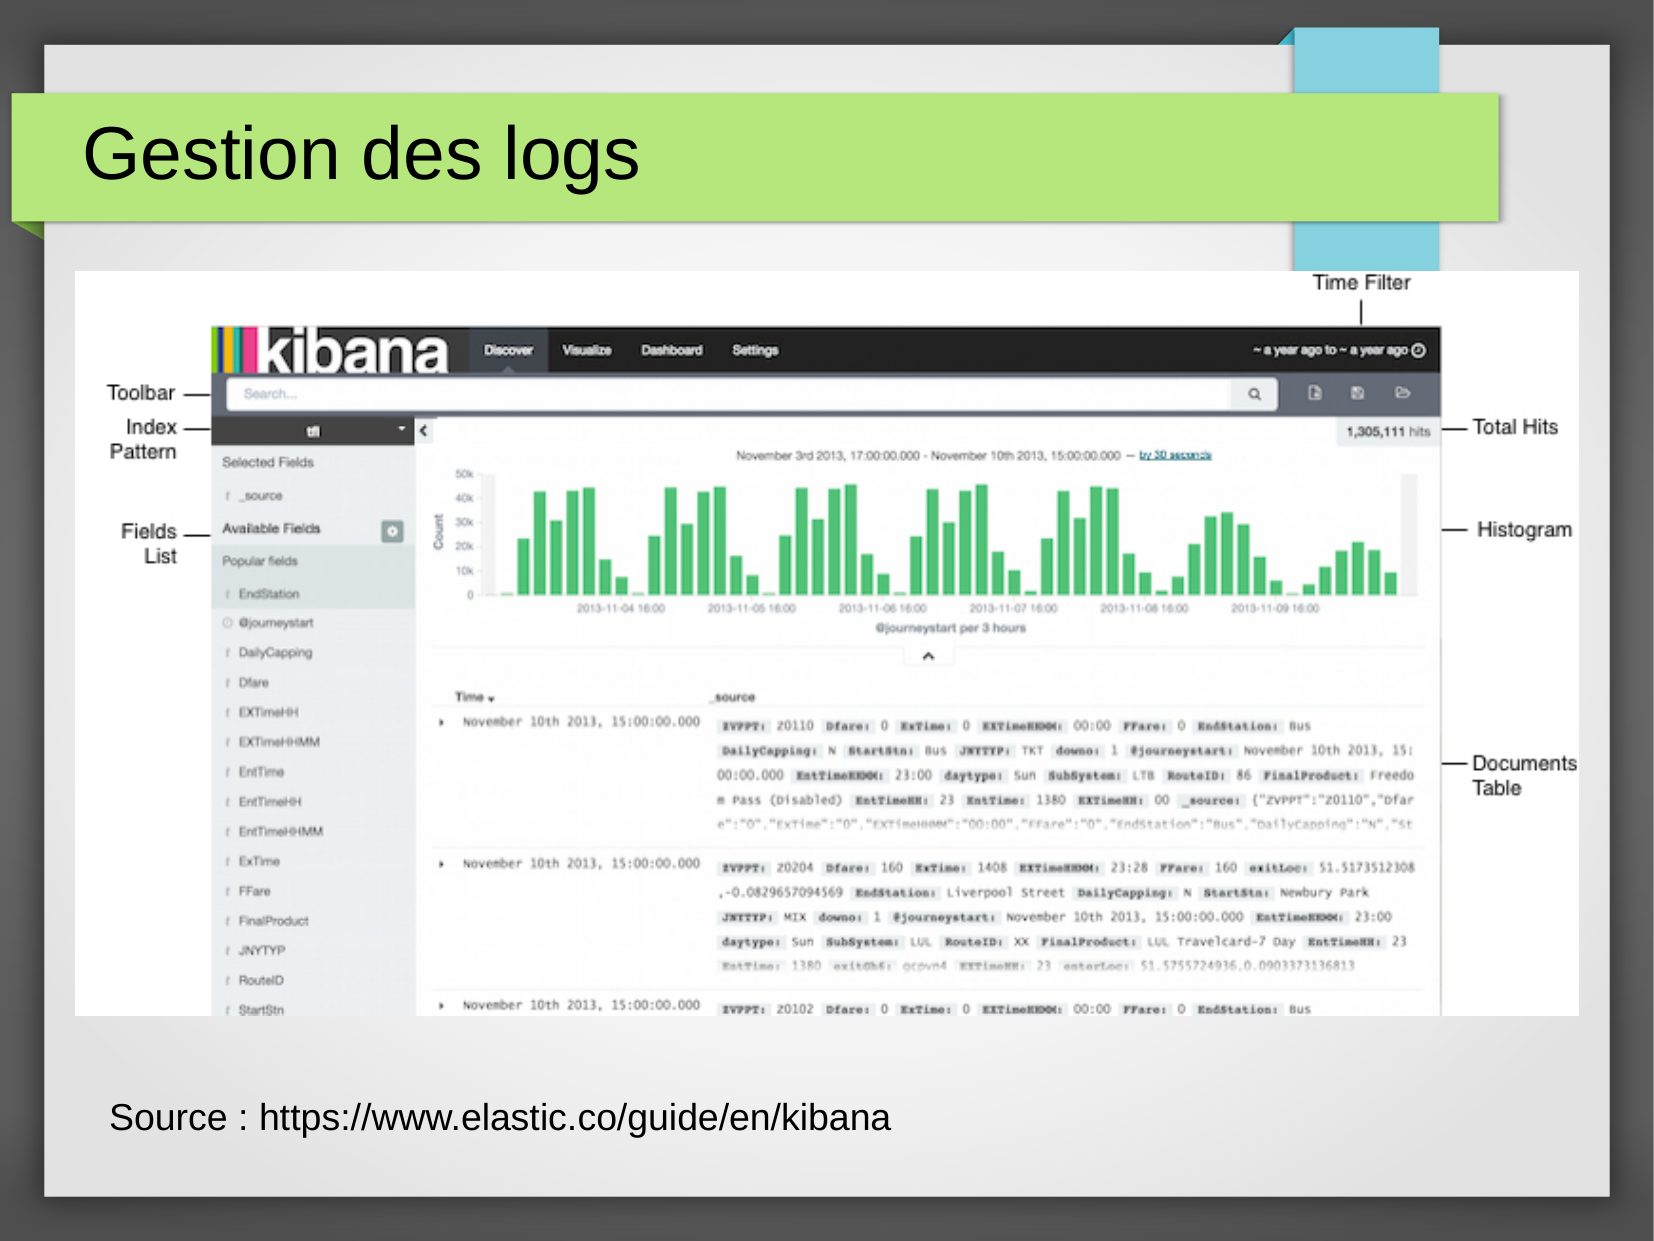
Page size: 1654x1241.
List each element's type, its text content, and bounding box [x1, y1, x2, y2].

text_box Source : https://www.elastic.co/guide/en/kibana [94, 1088, 1595, 1146]
title Gestion des logs [82, 94, 1264, 213]
picture [0, 0, 1654, 1241]
